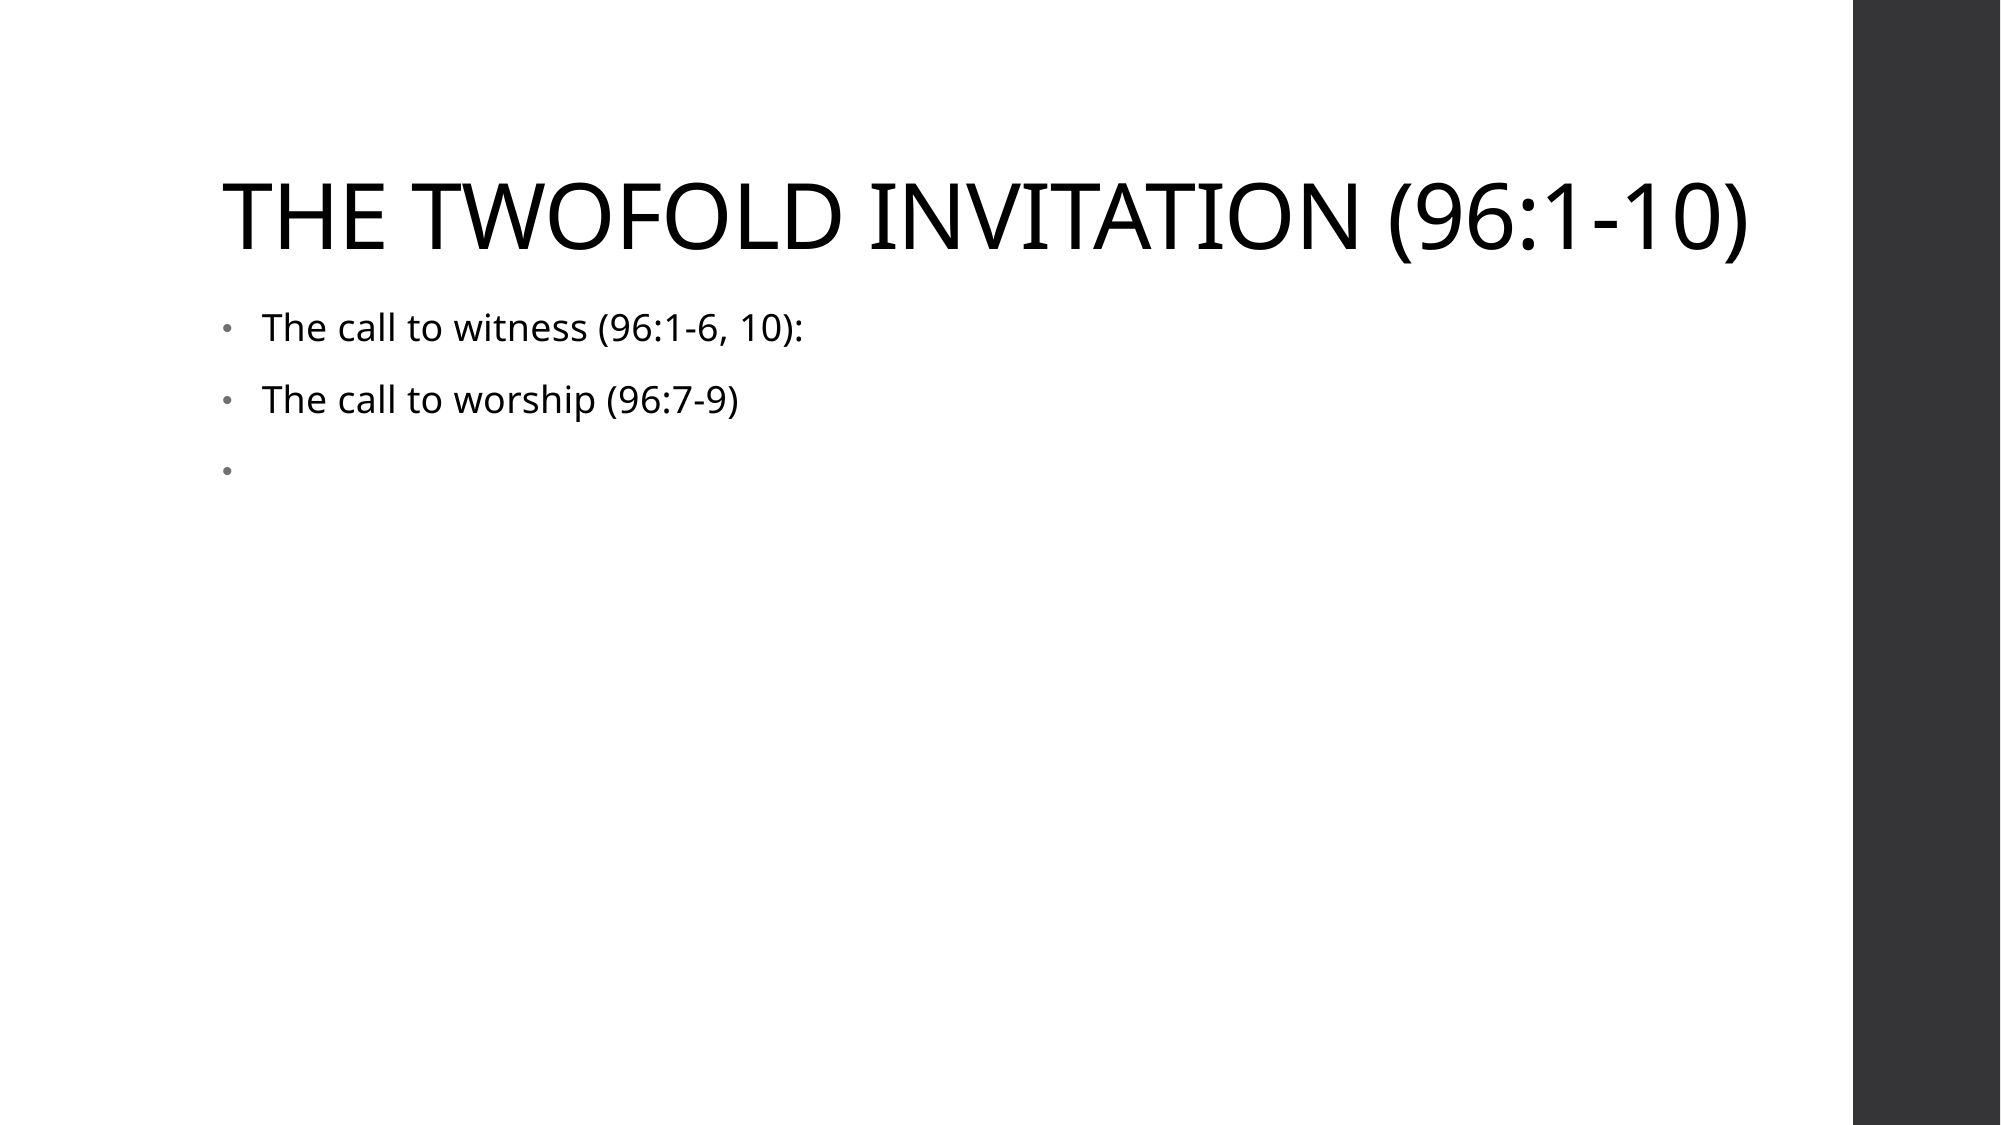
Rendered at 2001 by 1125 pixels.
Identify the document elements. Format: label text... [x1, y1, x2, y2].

title THE TWOFOLD INVITATION (96:1-10) [206, 60, 1797, 278]
list The call to witness (96:1-6, 10): The call to worship (96:7-9) [206, 299, 1617, 1014]
